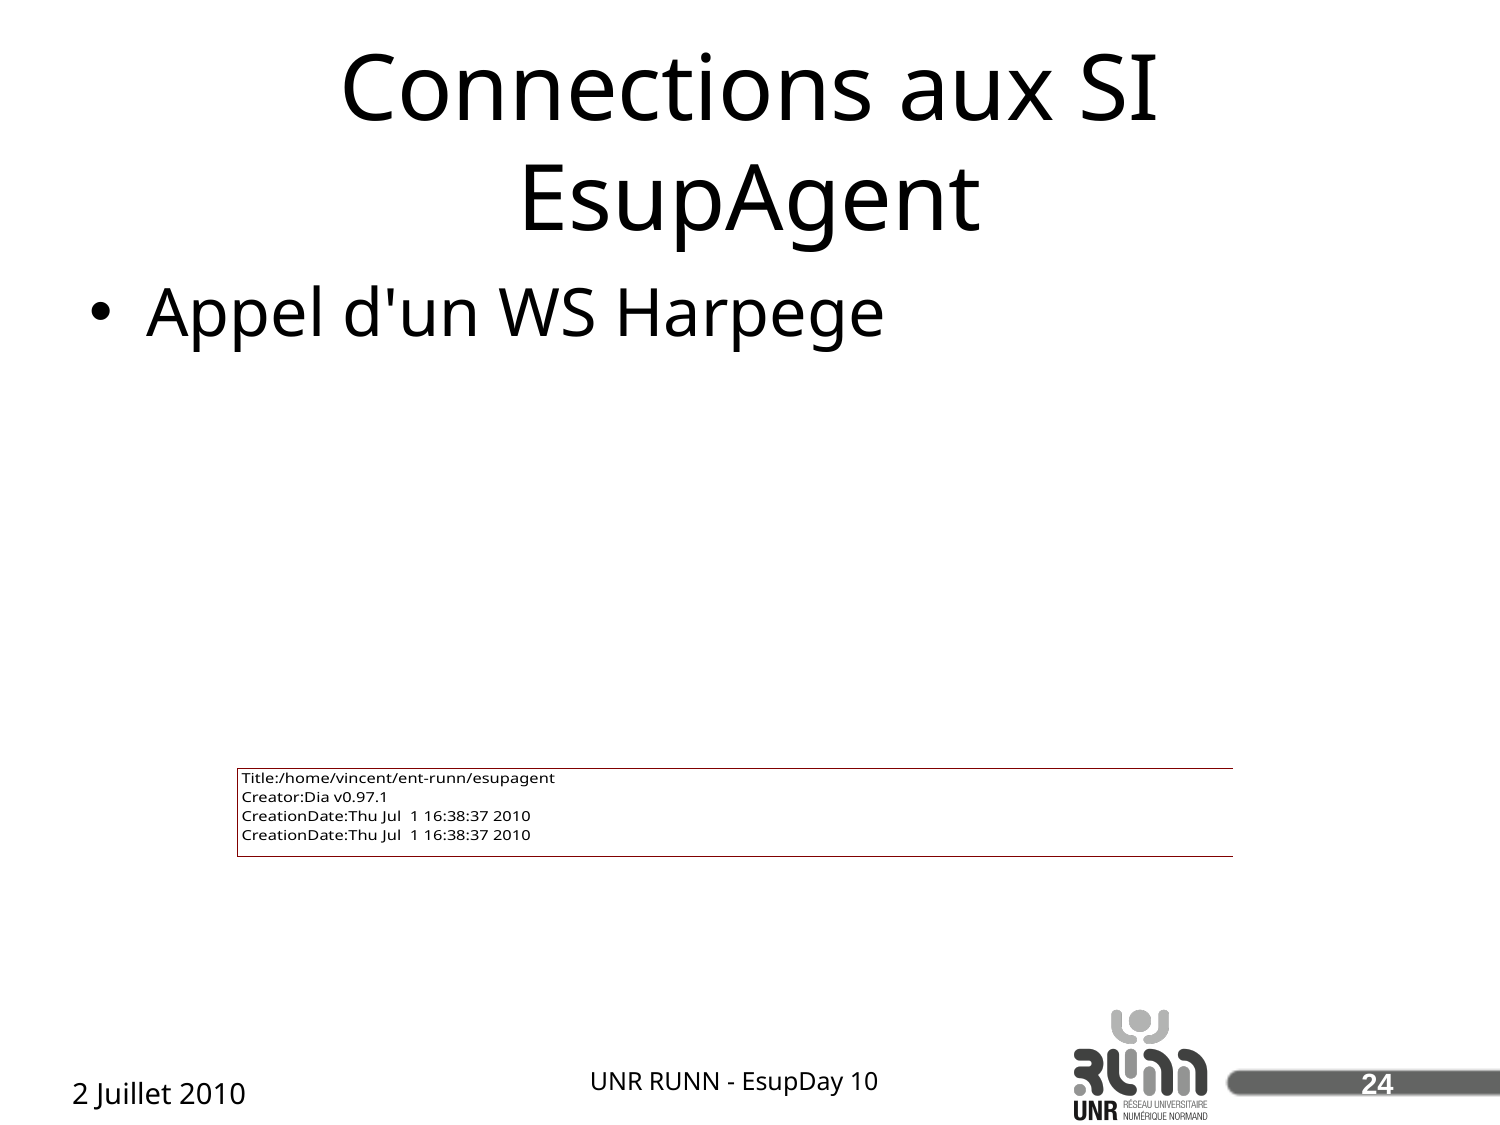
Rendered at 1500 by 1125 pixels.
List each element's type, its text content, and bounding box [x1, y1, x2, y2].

title Connections aux SI EsupAgent [75, 13, 1426, 262]
picture [1220, 1065, 1500, 1103]
picture [1068, 1006, 1213, 1125]
picture [236, 767, 1233, 857]
list Appel d'un WS Harpege [75, 262, 1426, 1006]
